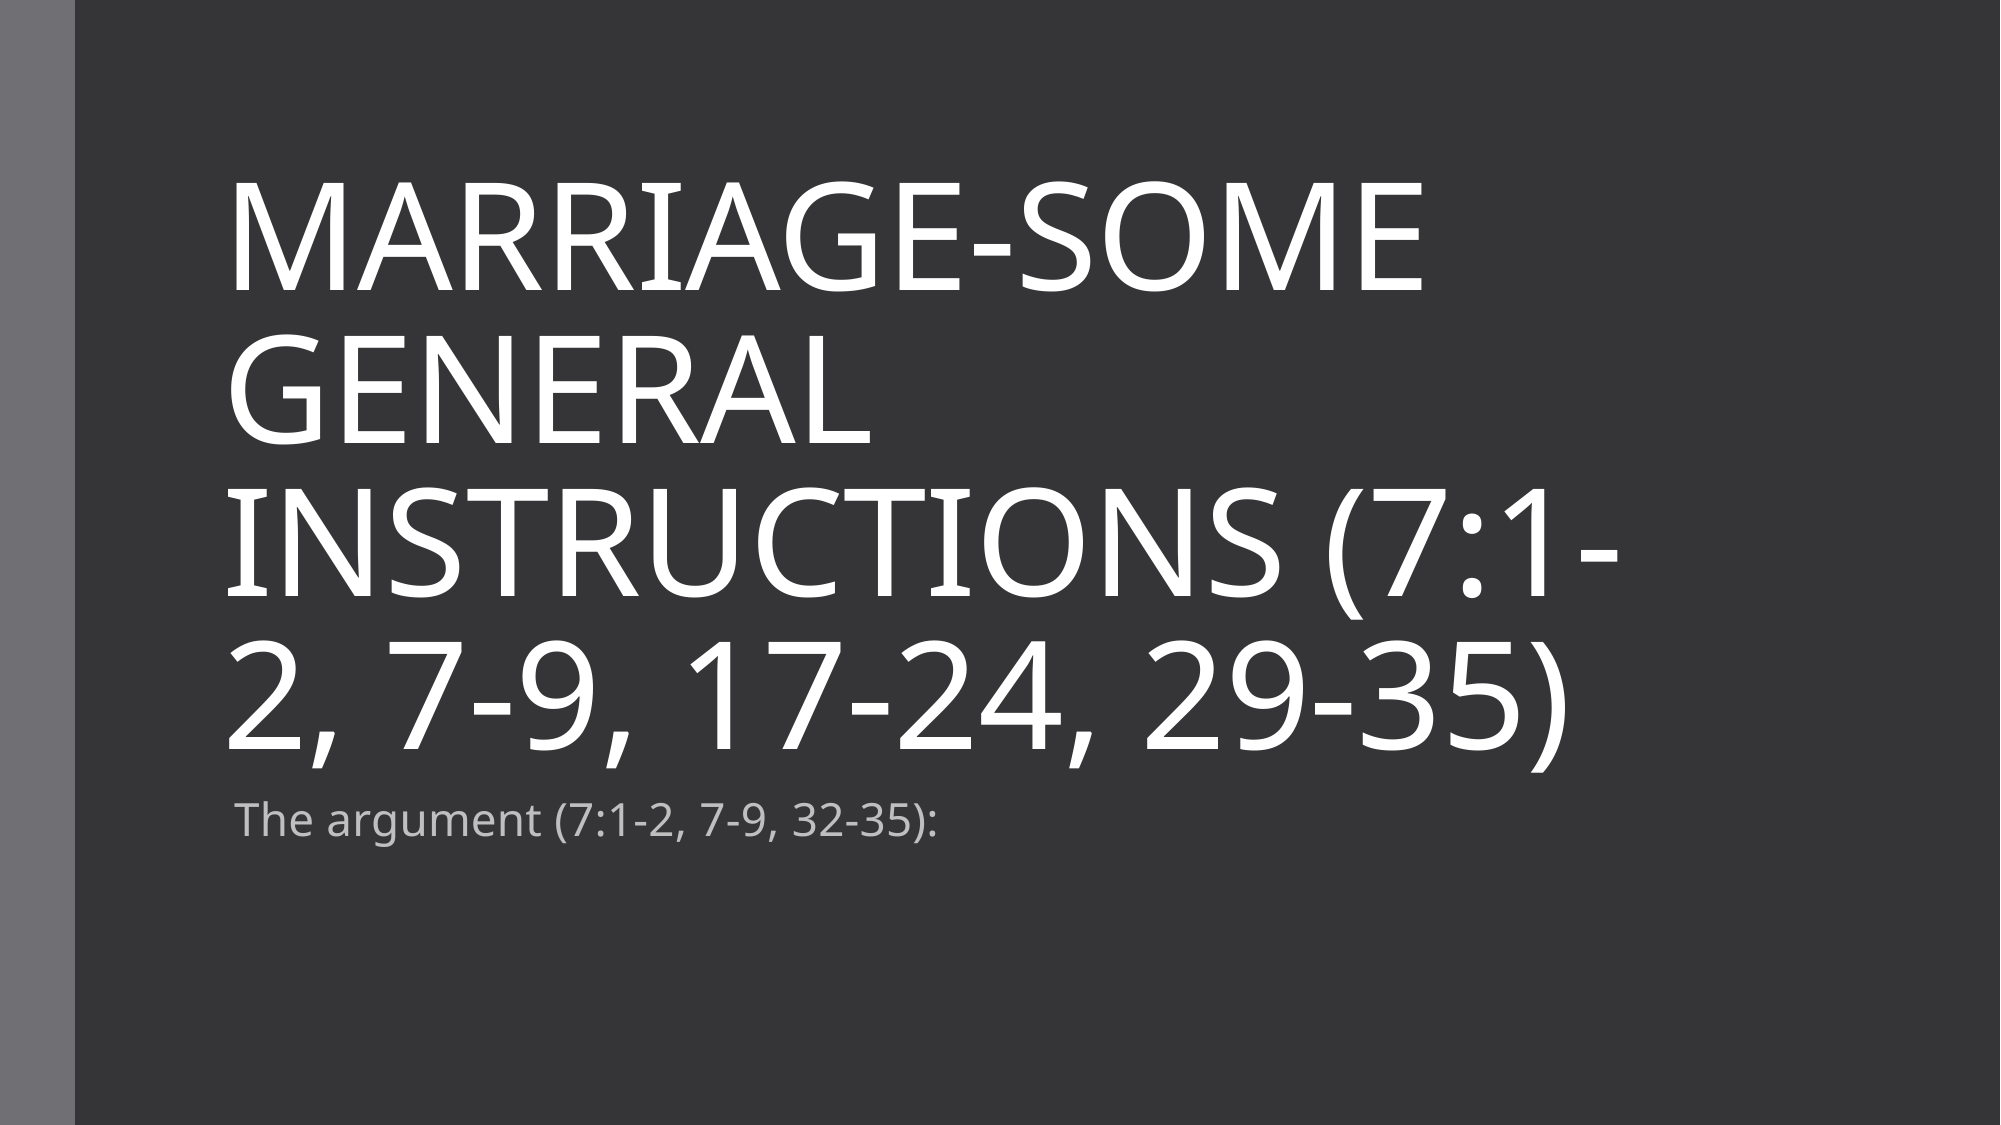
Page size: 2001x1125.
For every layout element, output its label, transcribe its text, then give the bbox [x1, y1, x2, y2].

title MARRIAGE-SOME GENERAL INSTRUCTIONS (7:1-2, 7-9, 17-24, 29-35) [206, 124, 1752, 787]
subtitle The argument (7:1-2, 7-9, 32-35): [206, 787, 1752, 1066]
